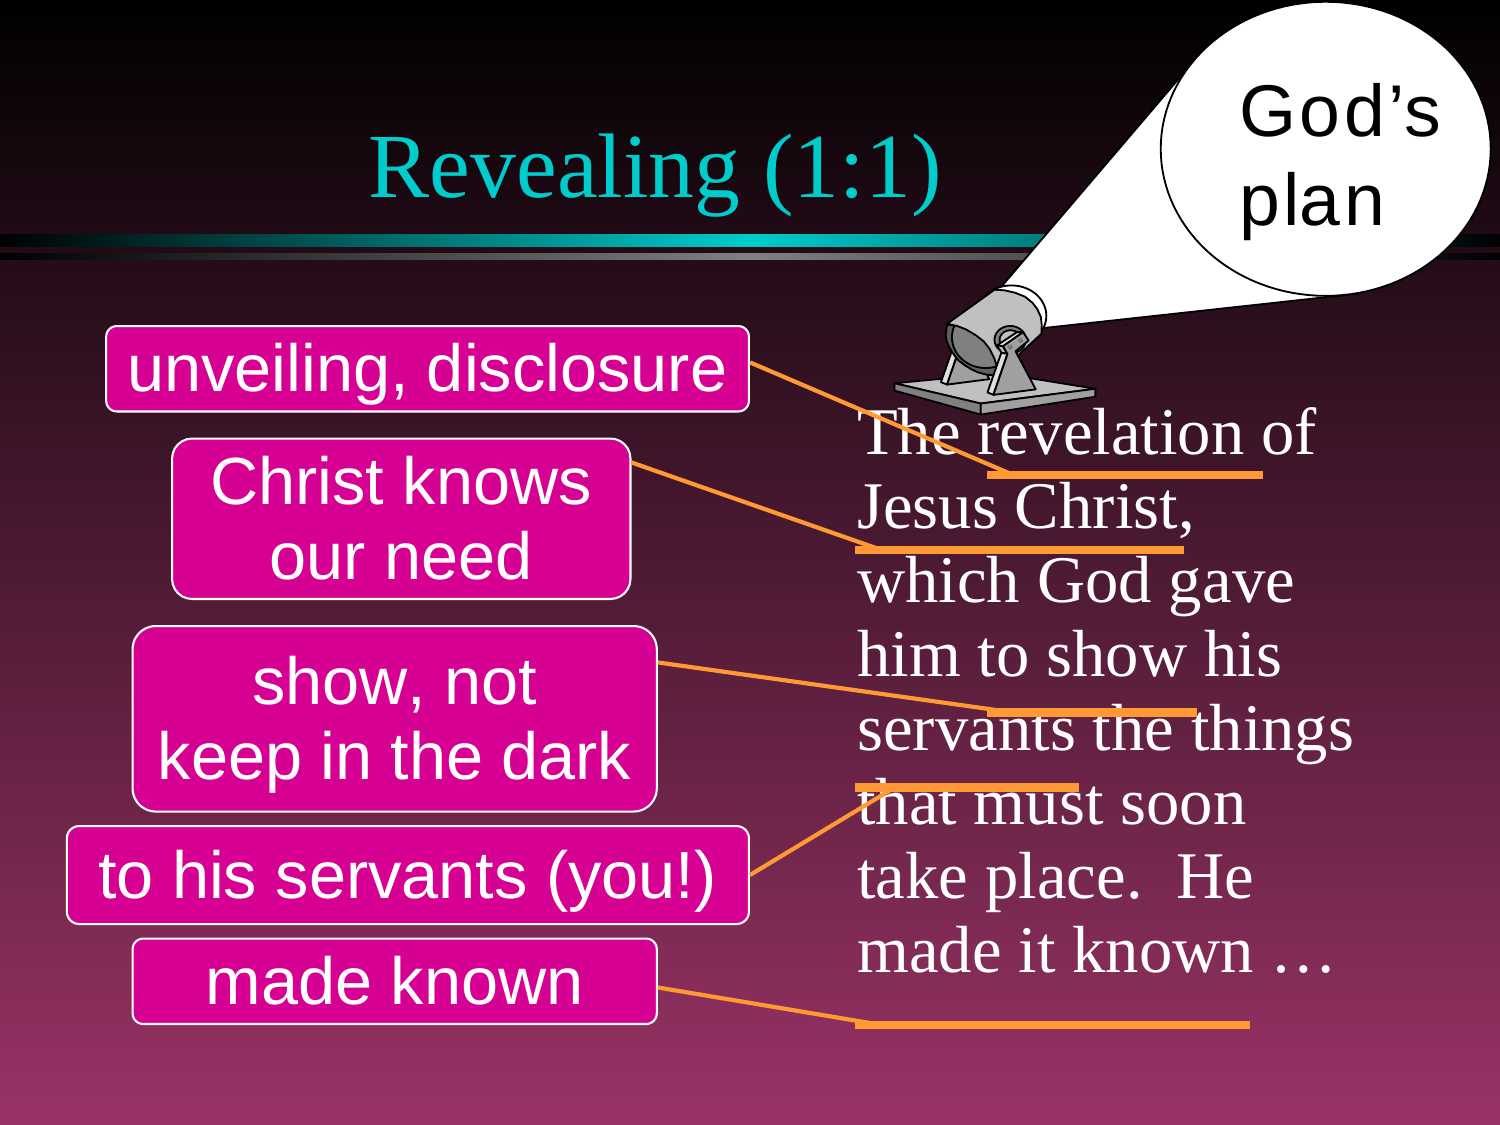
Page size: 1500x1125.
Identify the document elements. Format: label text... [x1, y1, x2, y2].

text_box show, not keep in the dark [132, 626, 657, 812]
text_box unveiling, disclosure [106, 326, 749, 412]
text_box The revelation of Jesus Christ, which God gave him to show his servants the things that must soon take place. He made it known … [842, 405, 1382, 996]
text_box to his servants (you!) [66, 826, 749, 925]
text_box made known [132, 938, 657, 1025]
picture [889, 0, 1495, 421]
title Revealing (1:1) [99, 37, 889, 225]
text_box Christ knows our need [172, 438, 631, 599]
